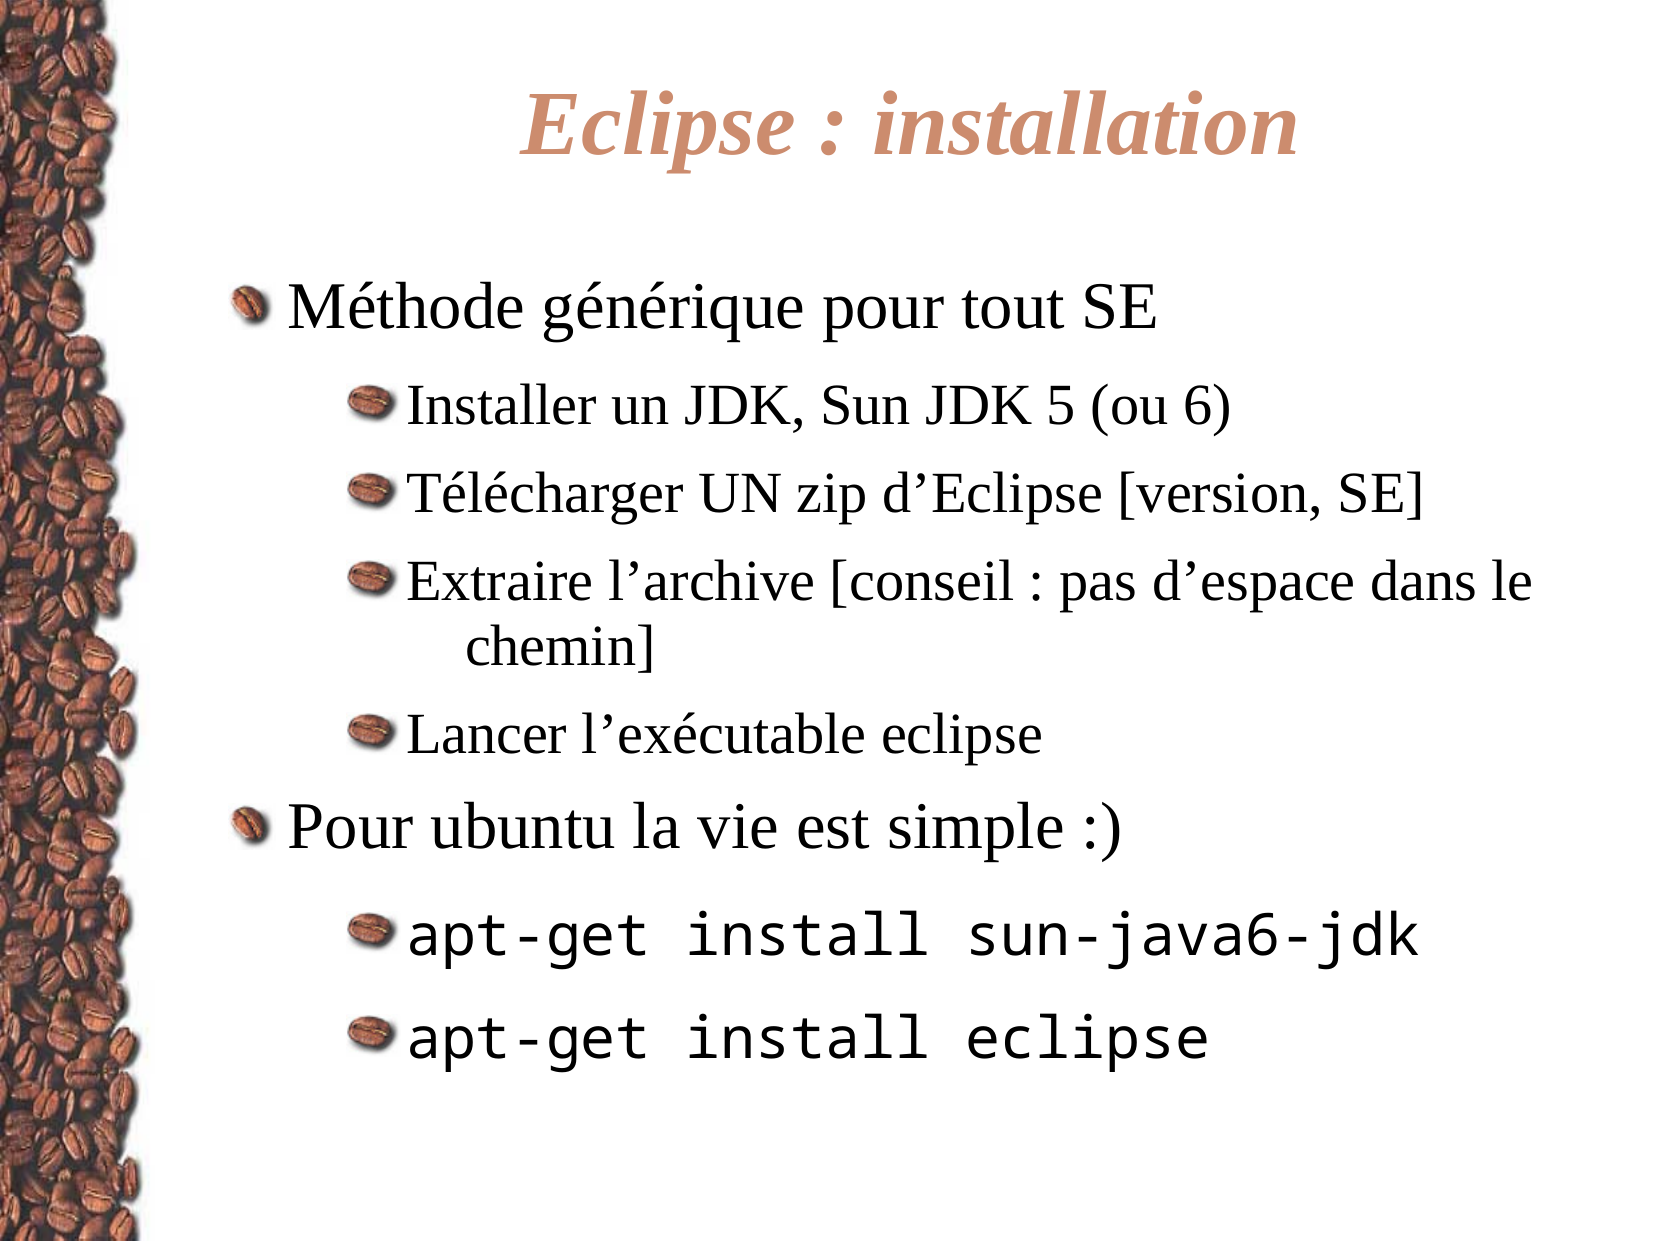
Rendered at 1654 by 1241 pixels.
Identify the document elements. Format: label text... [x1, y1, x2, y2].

title Eclipse : installation [205, 35, 1618, 223]
list Méthode générique pour tout SE Installer un JDK, Sun JDK 5 (ou 6) Télécharger UN zip d’Eclipse [version, SE] Extraire l’archive [conseil : pas d’espace dans le chemin] Lancer l’exécutable eclipse Pour ubuntu la vie est simple :) apt-get install sun-java6-jdk apt-get install eclipse [228, 268, 1576, 1052]
picture [346, 1052, 401, 1057]
picture [0, 0, 155, 1241]
